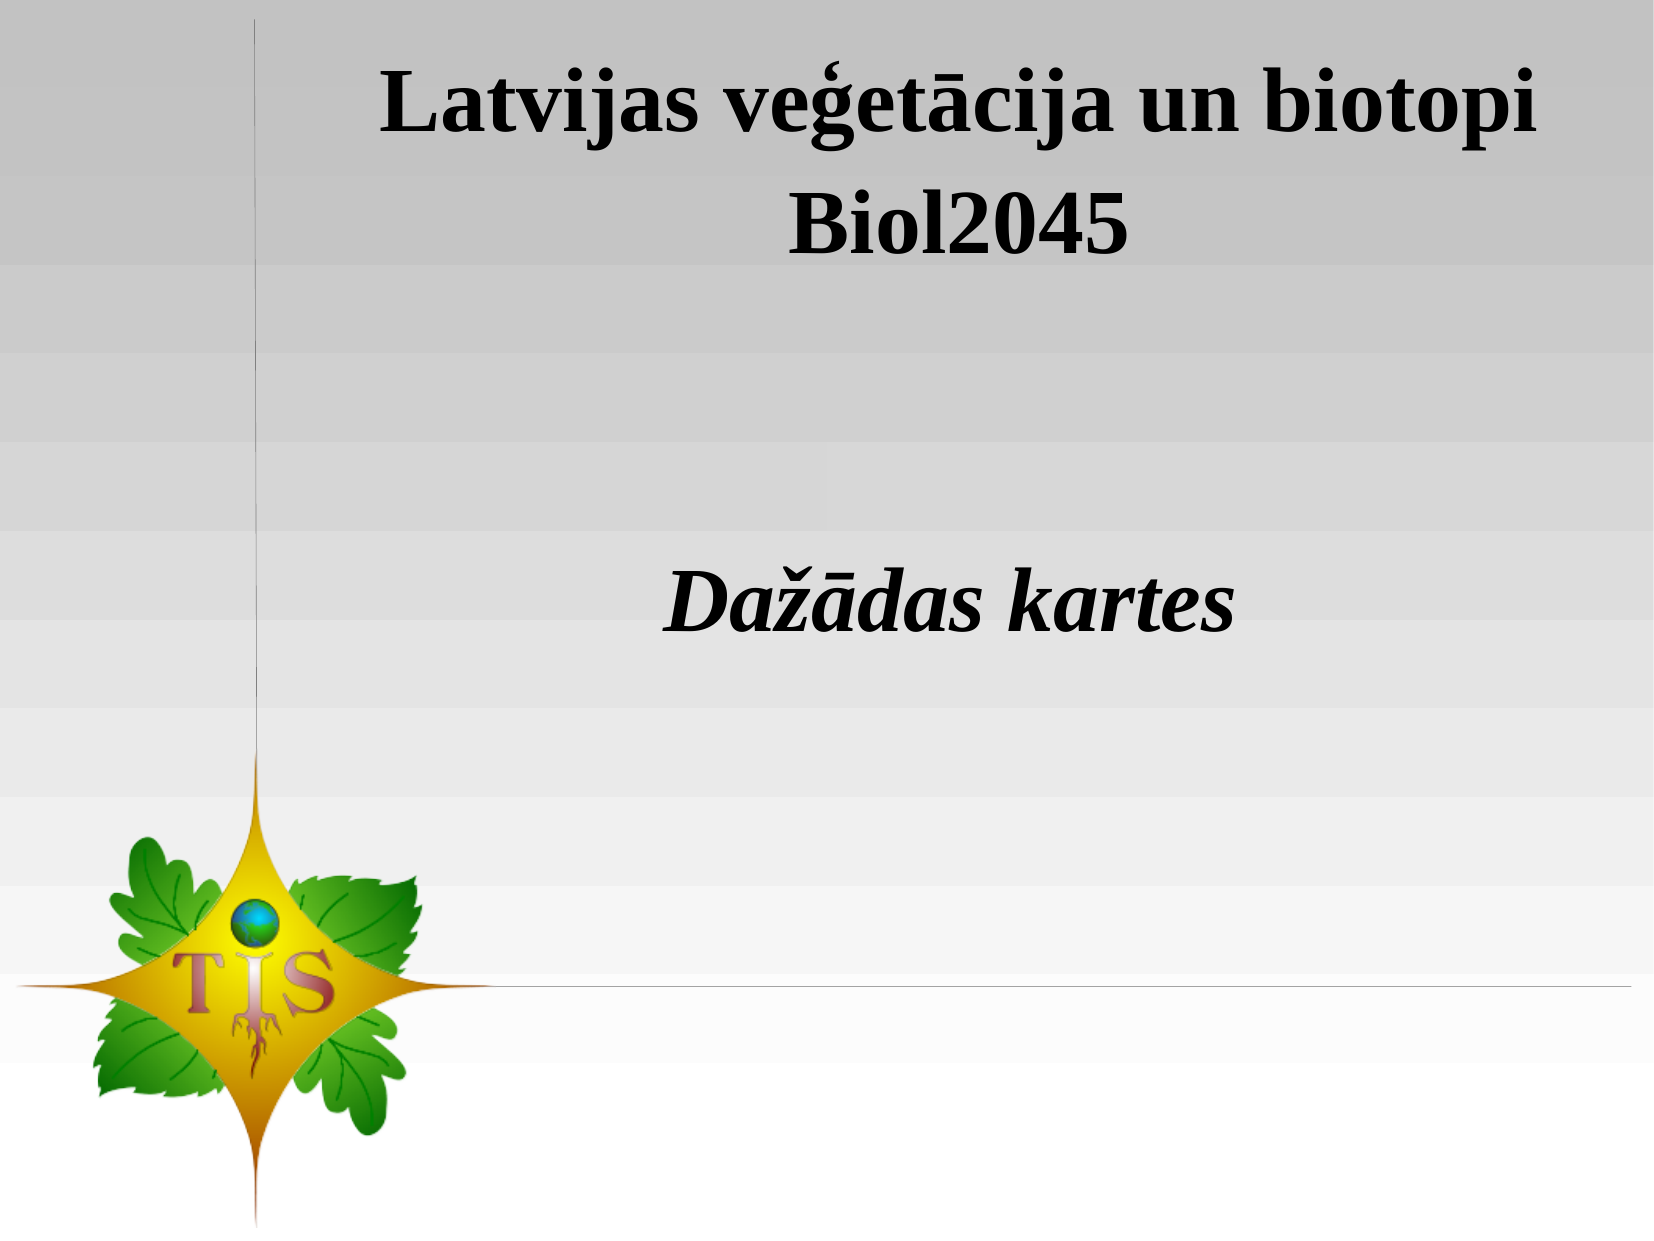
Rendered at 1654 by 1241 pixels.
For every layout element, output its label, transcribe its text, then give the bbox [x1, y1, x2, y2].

picture [0, 0, 1654, 1241]
title Dažādas kartes [295, 324, 1607, 857]
